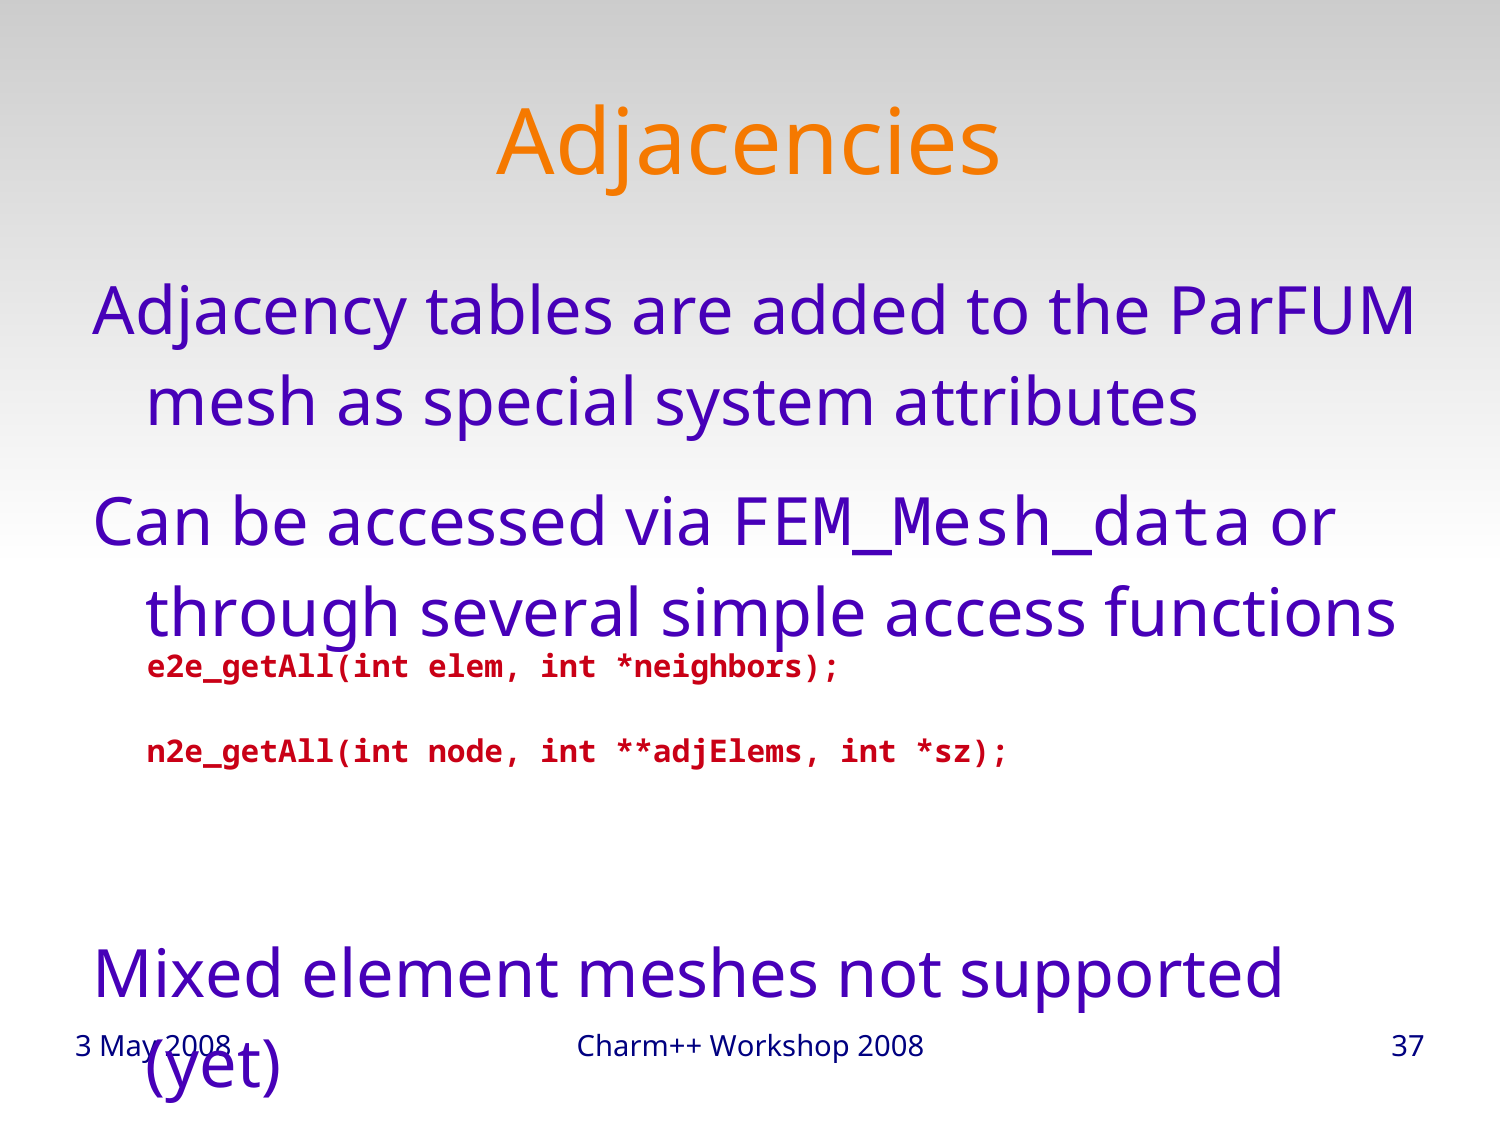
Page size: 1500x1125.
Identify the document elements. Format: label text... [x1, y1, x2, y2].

title Adjacencies [75, 52, 1425, 226]
text_box e2e_getAll(int elem, int *neighbors); n2e_getAll(int node, int **adjElems, int *sz); [132, 636, 1362, 838]
list Adjacency tables are added to the ParFUM mesh as special system attributes Can be accessed via FEM_Mesh_data or through several simple access functions Mixed element meshes not supported (yet) [75, 263, 1425, 991]
